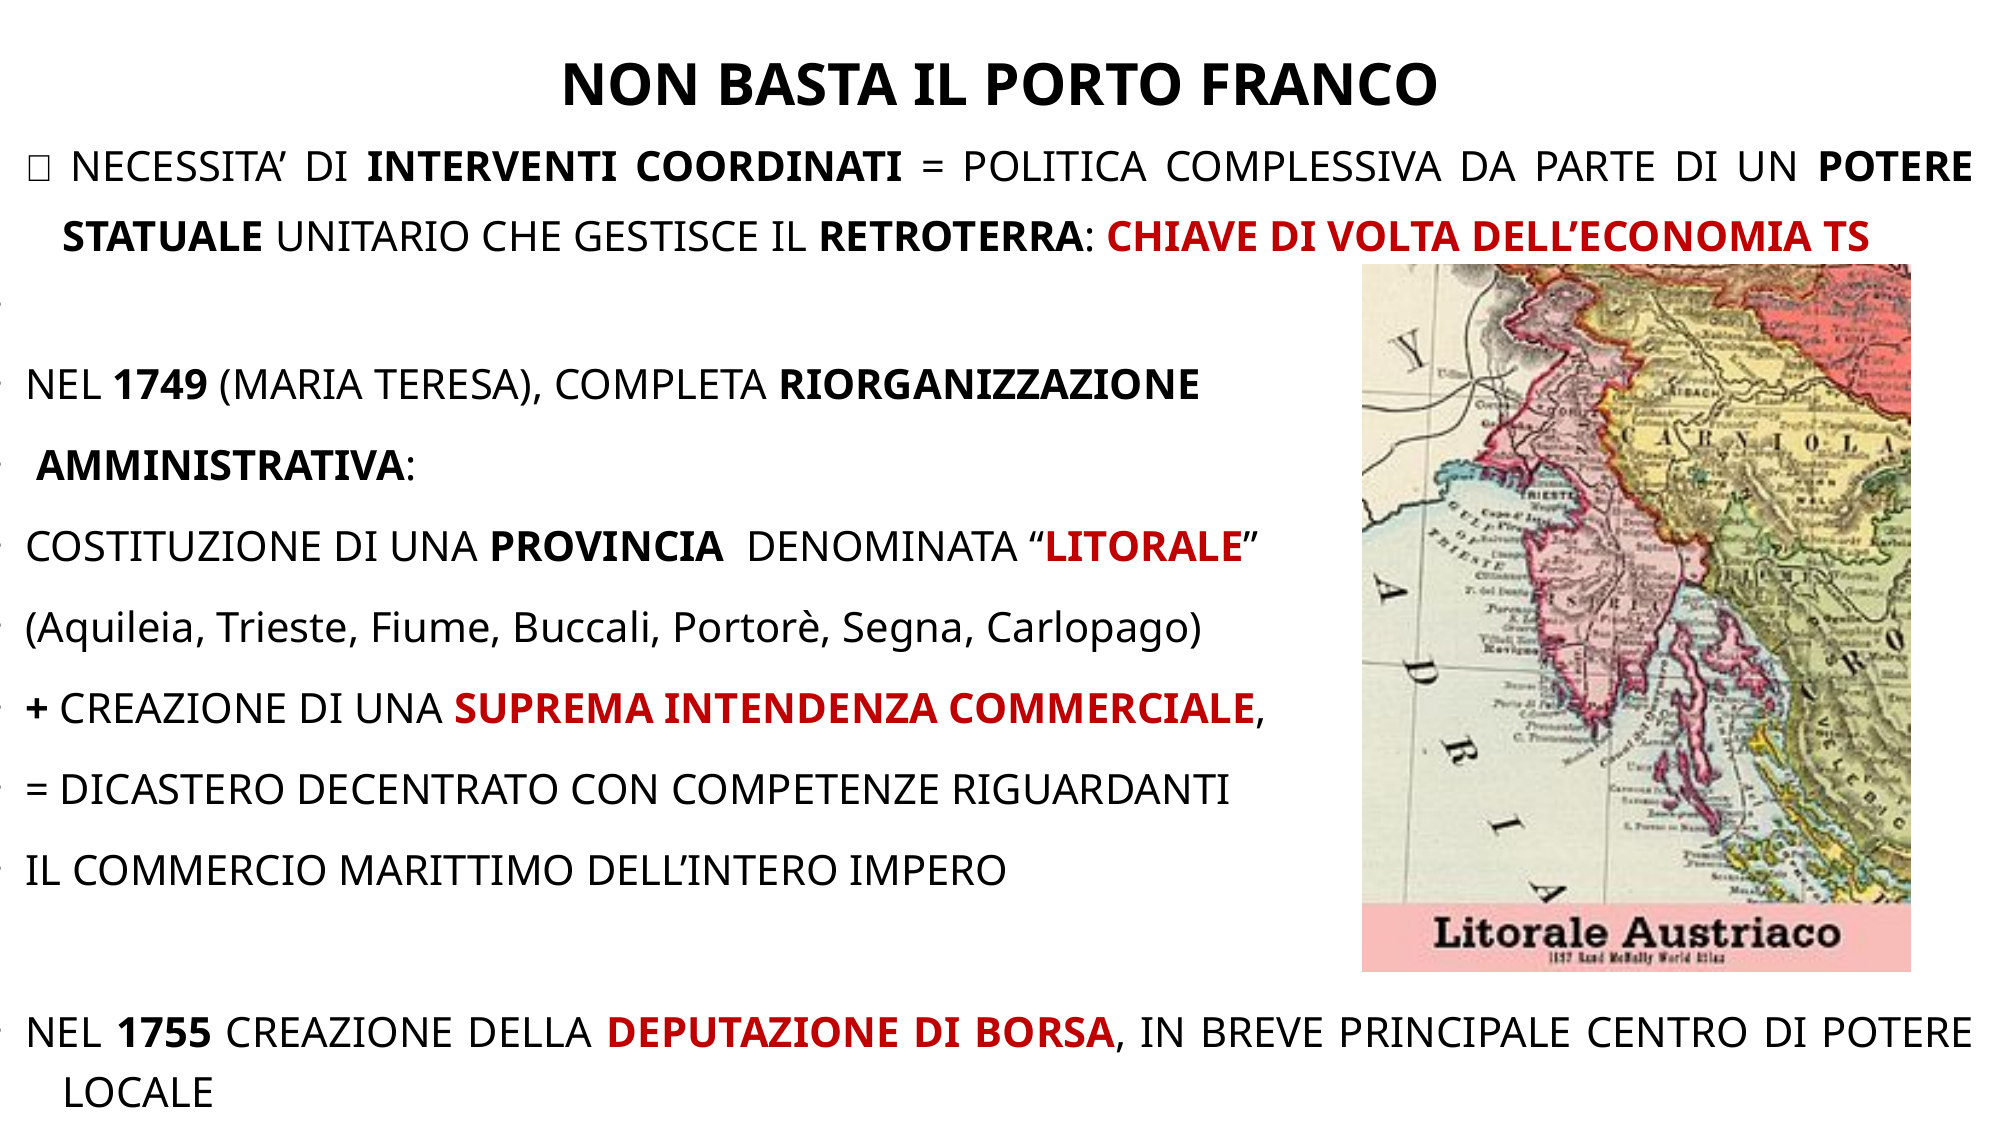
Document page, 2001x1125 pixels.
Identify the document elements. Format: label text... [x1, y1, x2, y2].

picture [1362, 265, 1911, 972]
list  NECESSITA’ DI INTERVENTI COORDINATI = POLITICA COMPLESSIVA DA PARTE DI UN POTERE STATUALE UNITARIO CHE GESTISCE IL RETROTERRA: CHIAVE DI VOLTA DELL’ECONOMIA TS NEL 1749 (MARIA TERESA), COMPLETA RIORGANIZZAZIONE AMMINISTRATIVA: COSTITUZIONE DI UNA PROVINCIA DENOMINATA “LITORALE” (Aquileia, Trieste, Fiume, Buccali, Portorè, Segna, Carlopago) + CREAZIONE DI UNA SUPREMA INTENDENZA COMMERCIALE, = DICASTERO DECENTRATO CON COMPETENZE RIGUARDANTI IL COMMERCIO MARITTIMO DELL’INTERO IMPERO NEL 1755 CREAZIONE DELLA DEPUTAZIONE DI BORSA, IN BREVE PRINCIPALE CENTRO DI POTERE LOCALE [0, 112, 1990, 1125]
title NON BASTA IL PORTO FRANCO [137, 10, 1863, 112]
